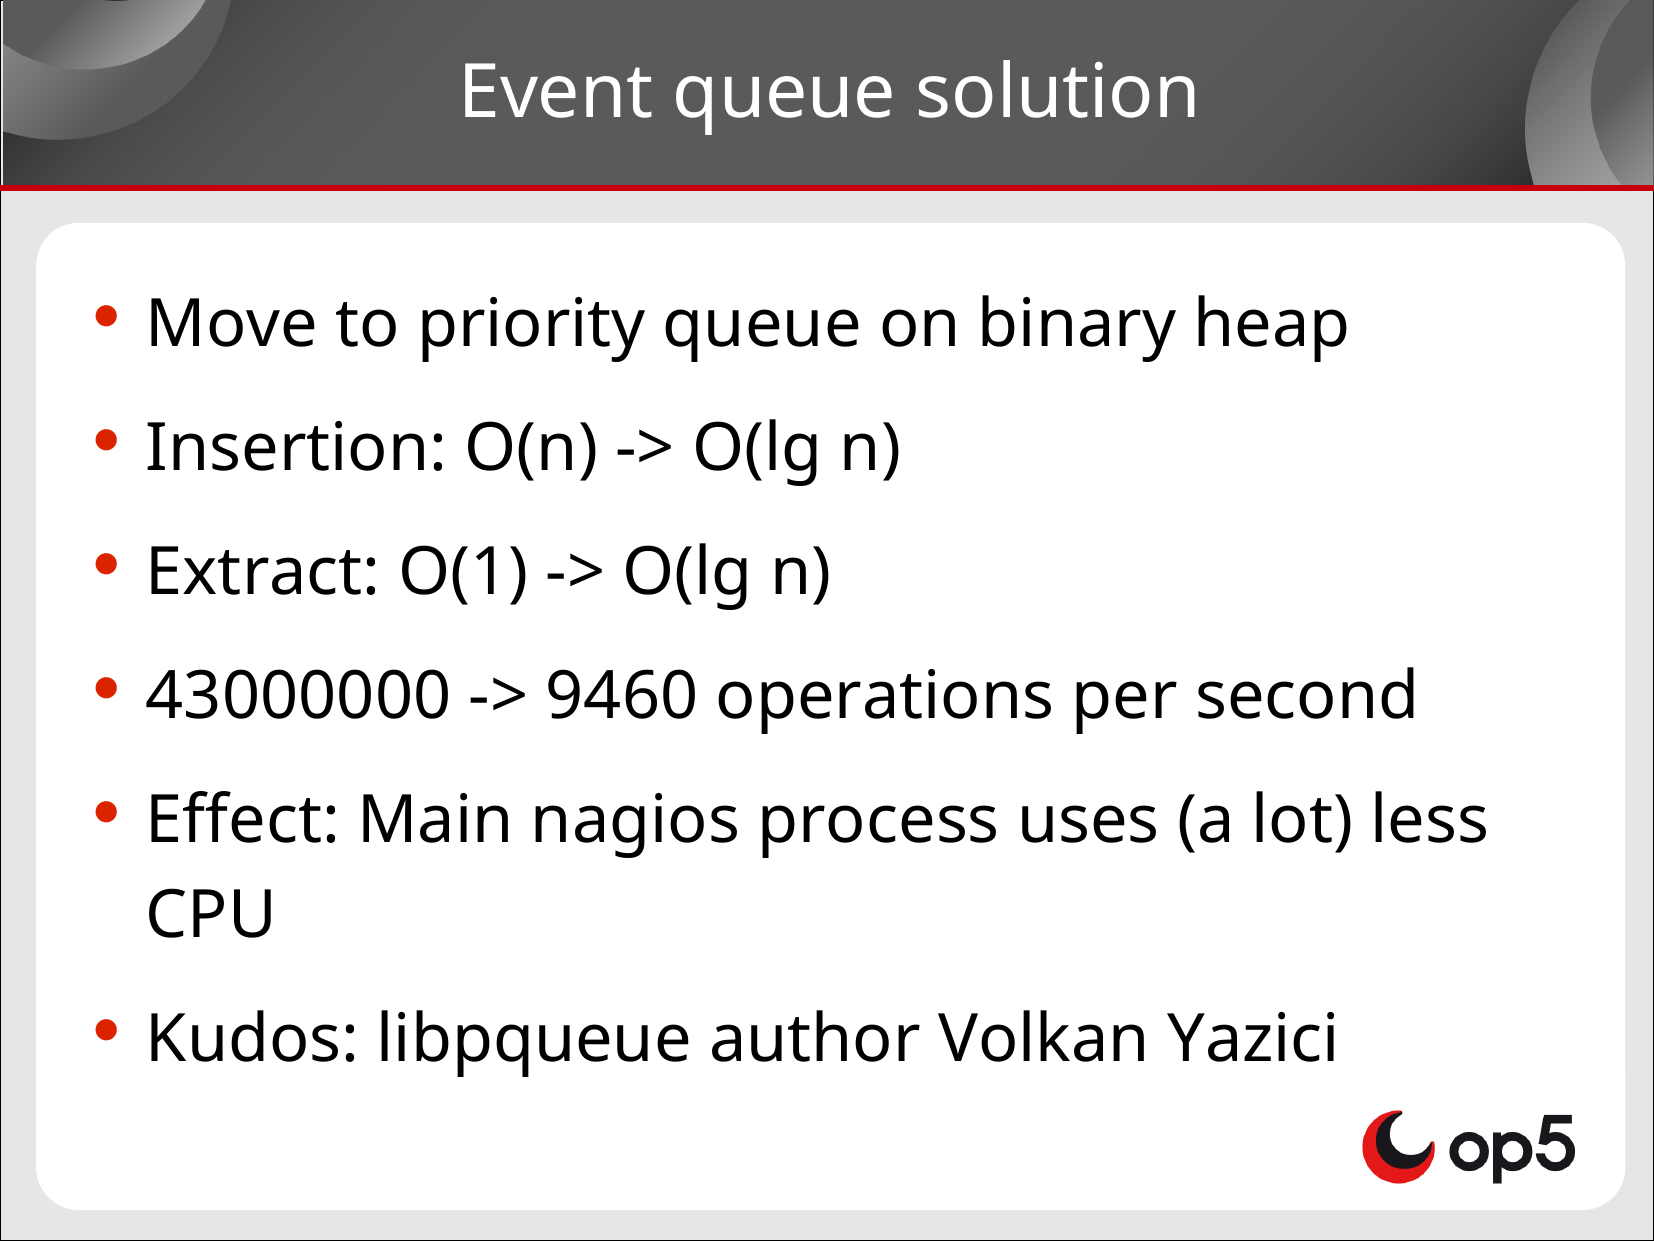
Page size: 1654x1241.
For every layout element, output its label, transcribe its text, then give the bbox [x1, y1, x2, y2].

picture [1350, 1103, 1587, 1191]
title Event queue solution [88, 0, 1571, 175]
picture [3, 0, 1654, 185]
list Move to priority queue on binary heap Insertion: O(n) -> O(lg n) Extract: O(1) -> O(lg n) 43000000 -> 9460 operations per second Effect: Main nagios process uses (a lot) less CPU Kudos: libpqueue author Volkan Yazici [75, 271, 1557, 1163]
